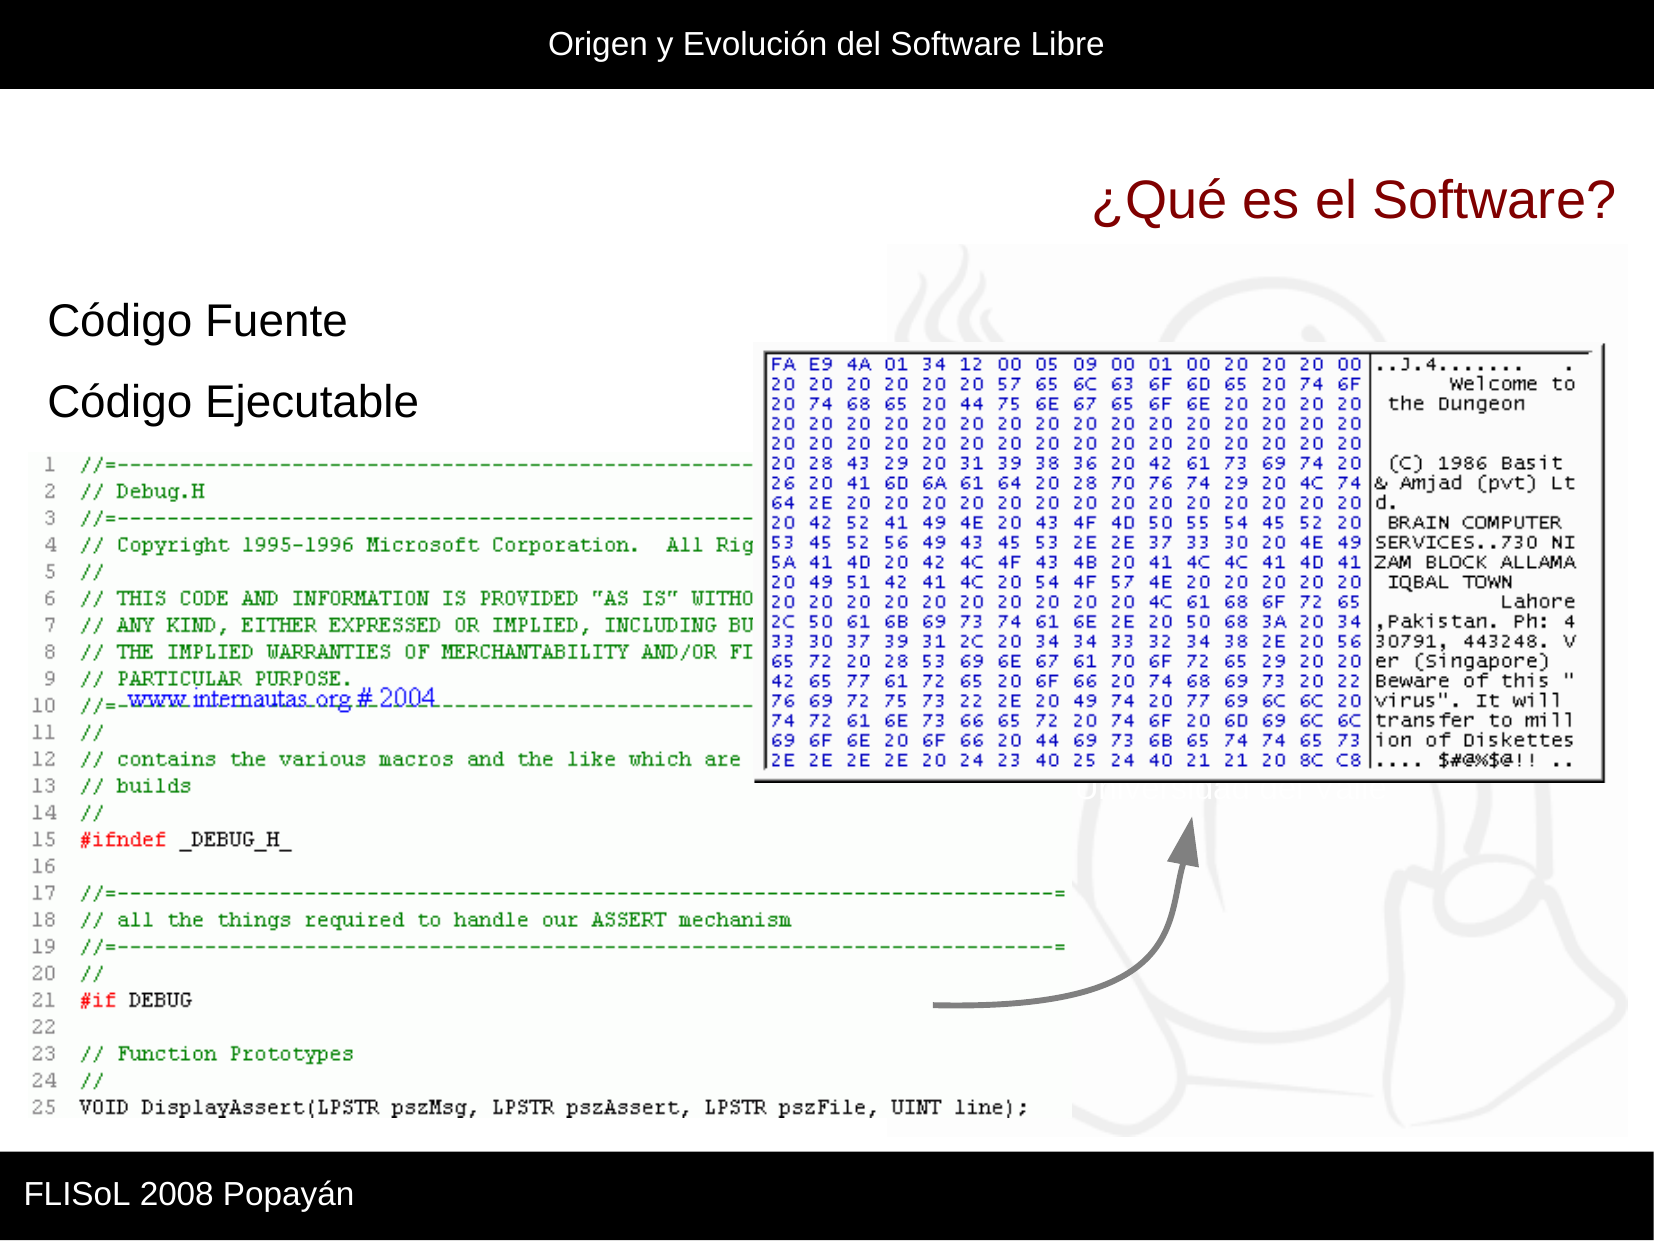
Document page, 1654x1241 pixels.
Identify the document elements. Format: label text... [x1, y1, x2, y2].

picture [887, 244, 1628, 1137]
title ¿Qué es el Software? [140, 147, 1617, 252]
picture [28, 342, 1607, 1118]
list Código Fuente Código Ejecutable [29, 295, 1625, 1122]
